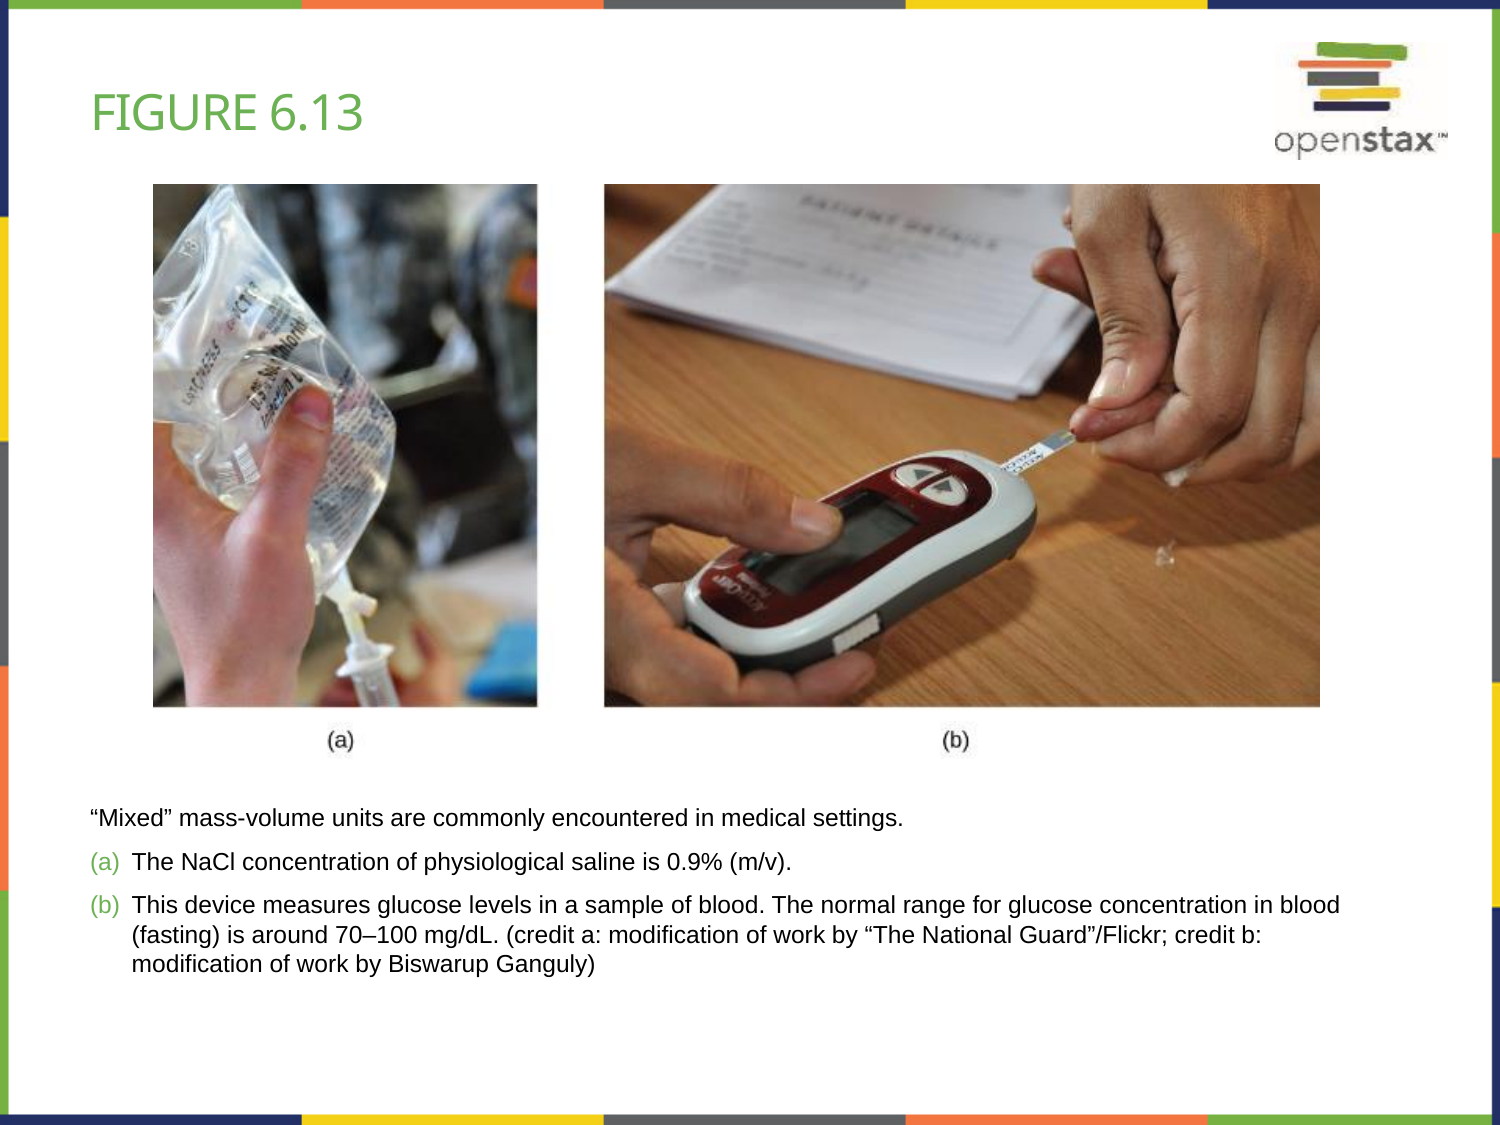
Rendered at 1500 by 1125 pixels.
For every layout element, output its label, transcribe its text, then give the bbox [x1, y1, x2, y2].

list “Mixed” mass-volume units are commonly encountered in medical settings. The NaCl concentration of physiological saline is 0.9% (m/v). This device measures glucose levels in a sample of blood. The normal range for glucose concentration in blood (fasting) is around 70–100 mg/dL. (credit a: modification of work by “The National Guard”/Flickr; credit b: modification of work by Biswarup Ganguly) [75, 794, 1398, 986]
title Figure 6.13 [75, 39, 1398, 148]
picture [0, 0, 1500, 1125]
